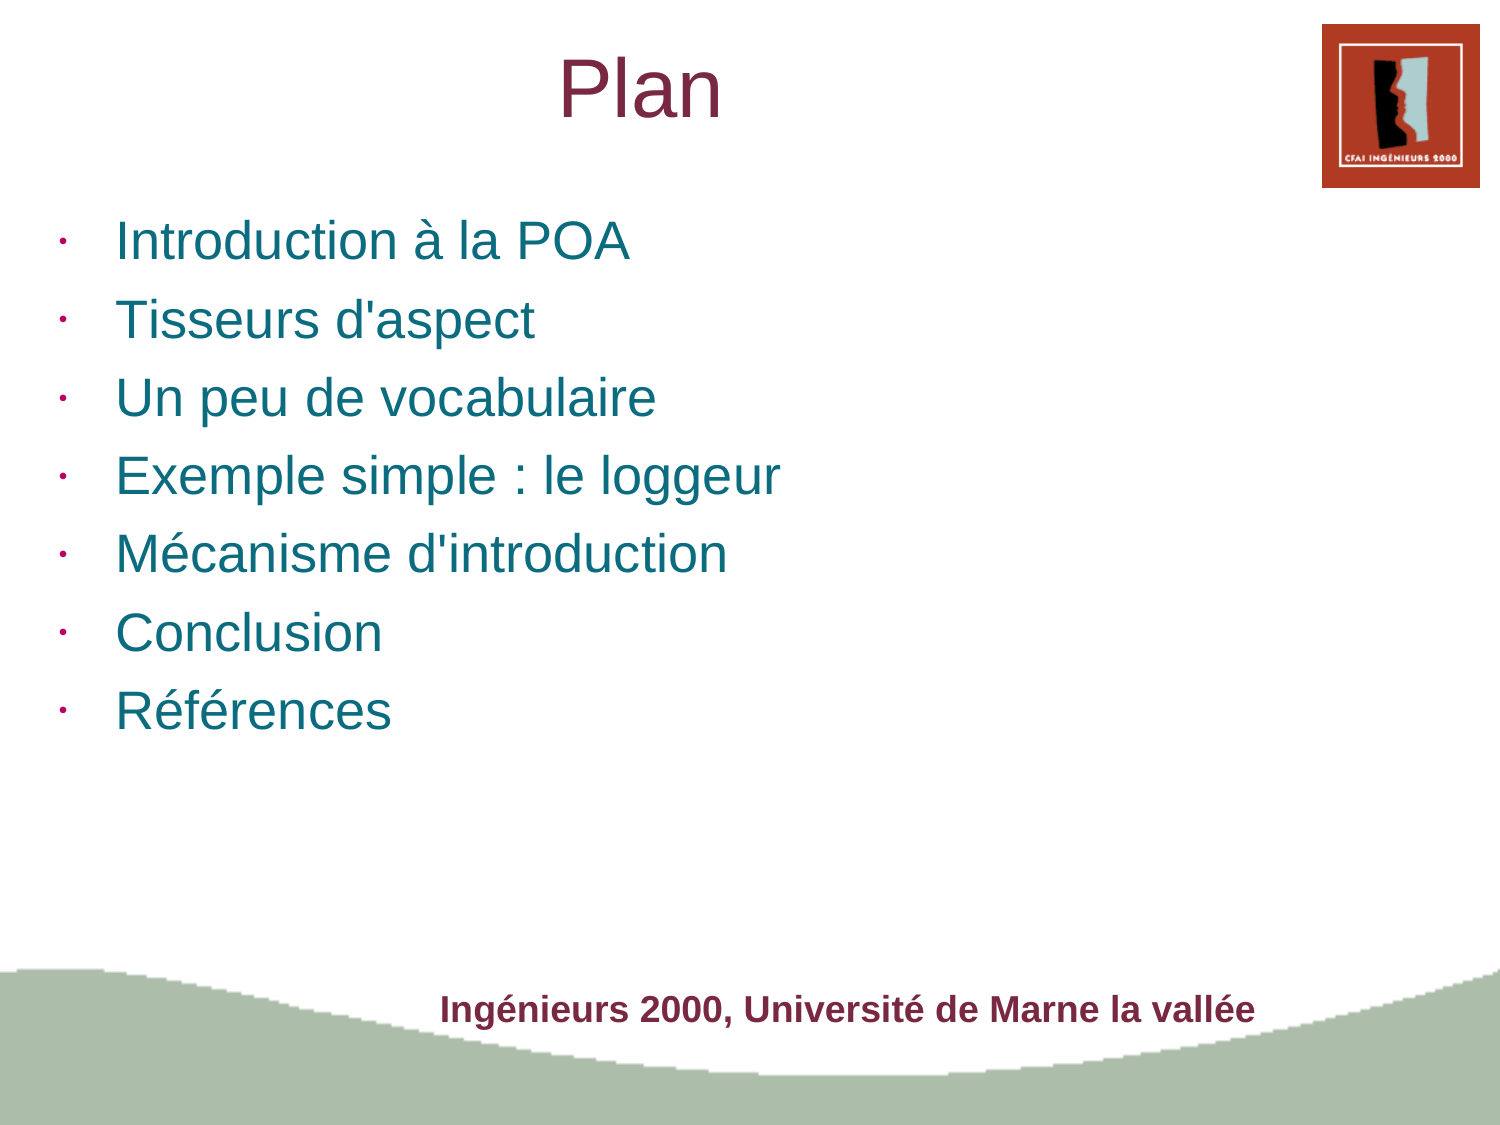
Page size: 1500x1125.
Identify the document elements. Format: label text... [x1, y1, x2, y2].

picture [0, 887, 1500, 1125]
title Plan [0, 0, 1281, 188]
list Introduction à la POA Tisseurs d'aspect Un peu de vocabulaire Exemple simple : le loggeur Mécanisme d'introduction Conclusion Références [59, 206, 1340, 916]
picture [1322, 24, 1480, 188]
